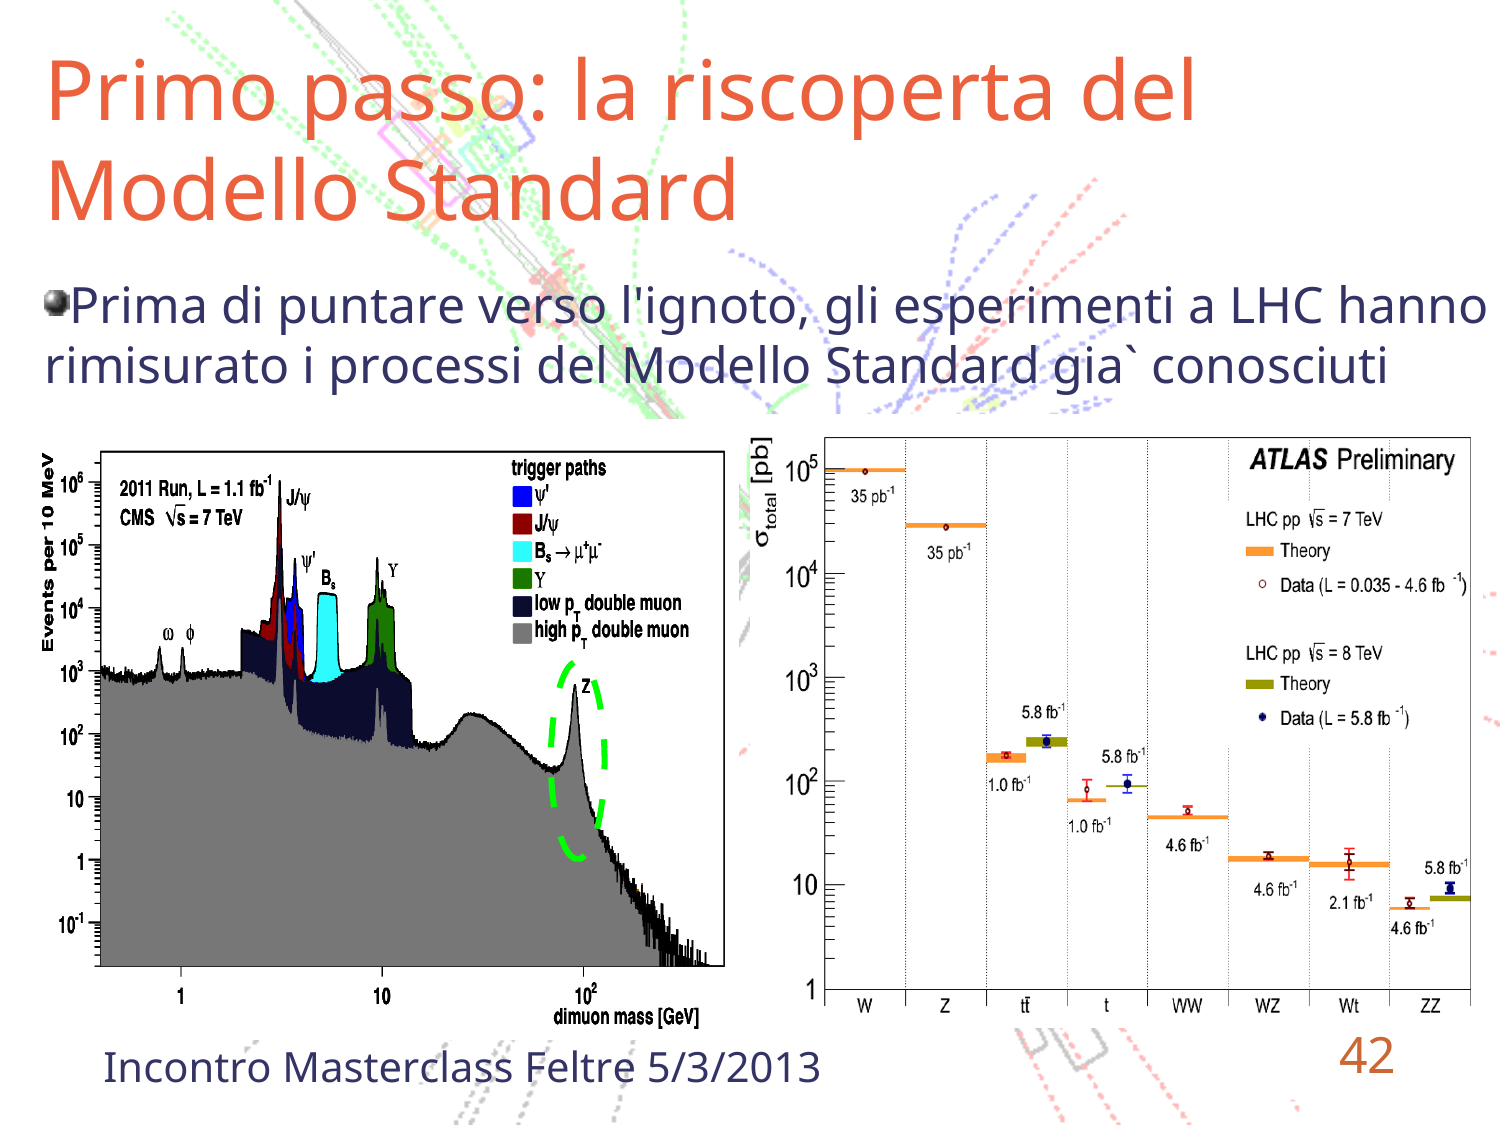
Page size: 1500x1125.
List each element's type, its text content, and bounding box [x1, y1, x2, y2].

text_box Primo passo: la riscoperta del Modello Standard [29, 29, 1477, 245]
text_box Prima di puntare verso l'ignoto, gli esperimenti a LHC hanno rimisurato i processi del Modello Standard gia` conosciuti [29, 265, 1500, 401]
picture [0, 0, 1500, 1125]
